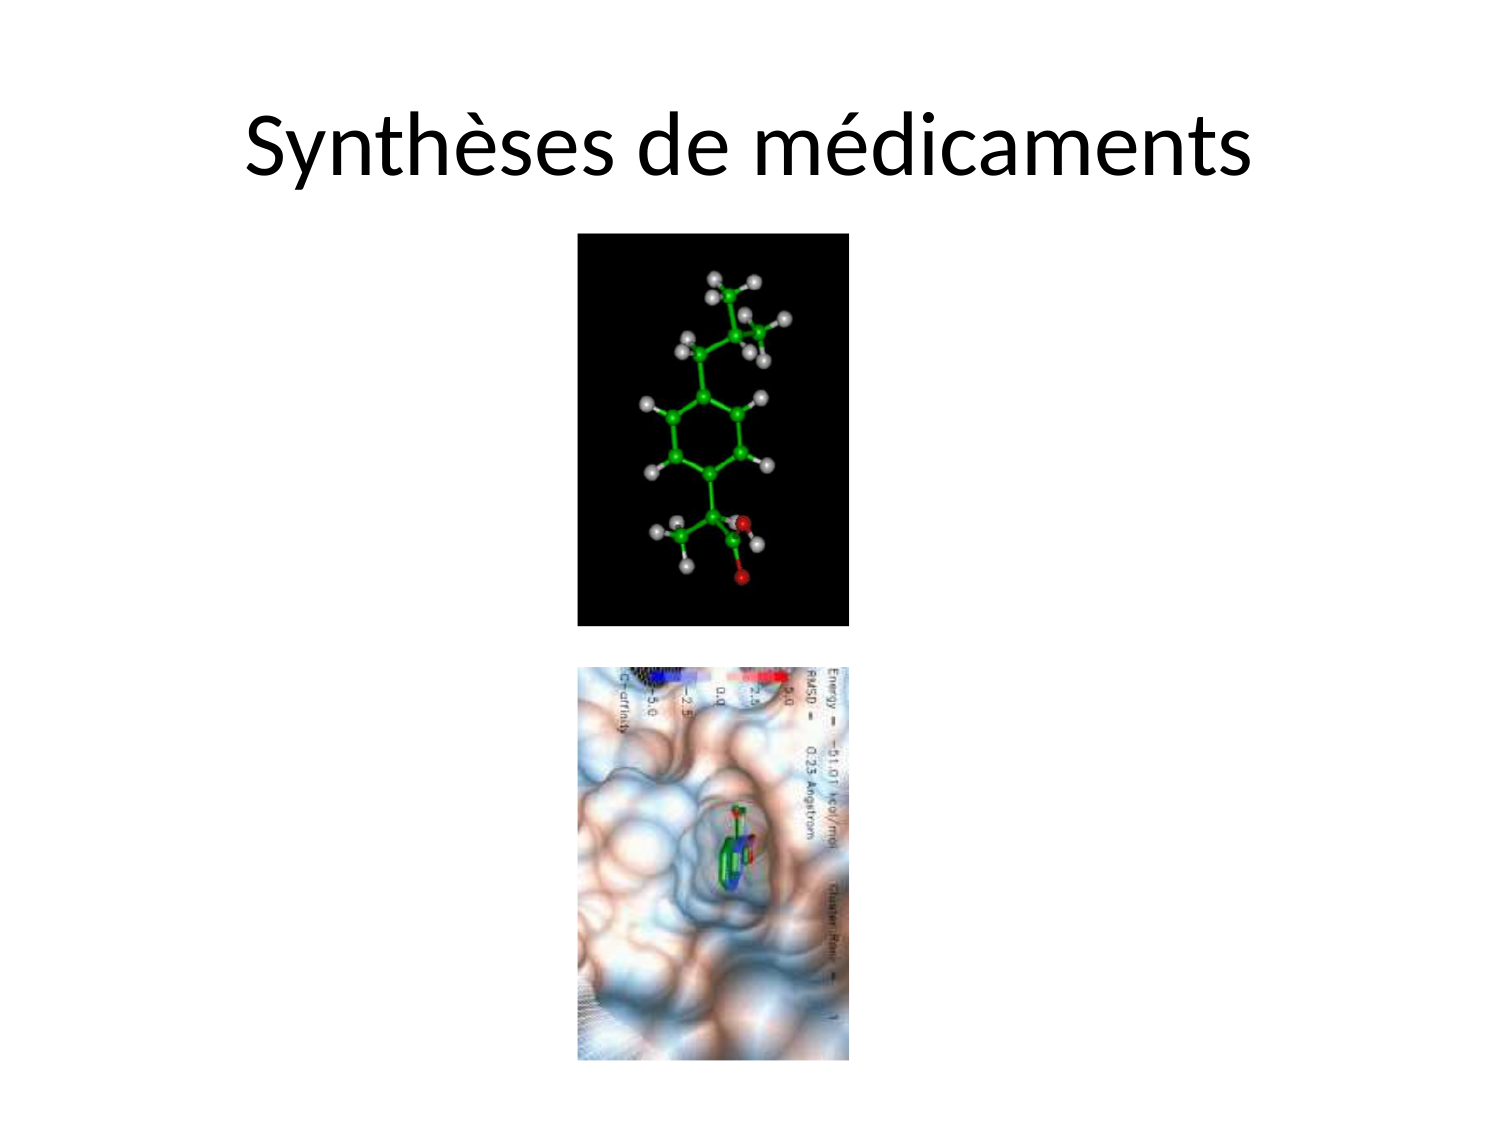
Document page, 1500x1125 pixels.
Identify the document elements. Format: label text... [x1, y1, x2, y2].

title Synthèses de médicaments [75, 45, 1426, 233]
picture [558, 233, 863, 1087]
